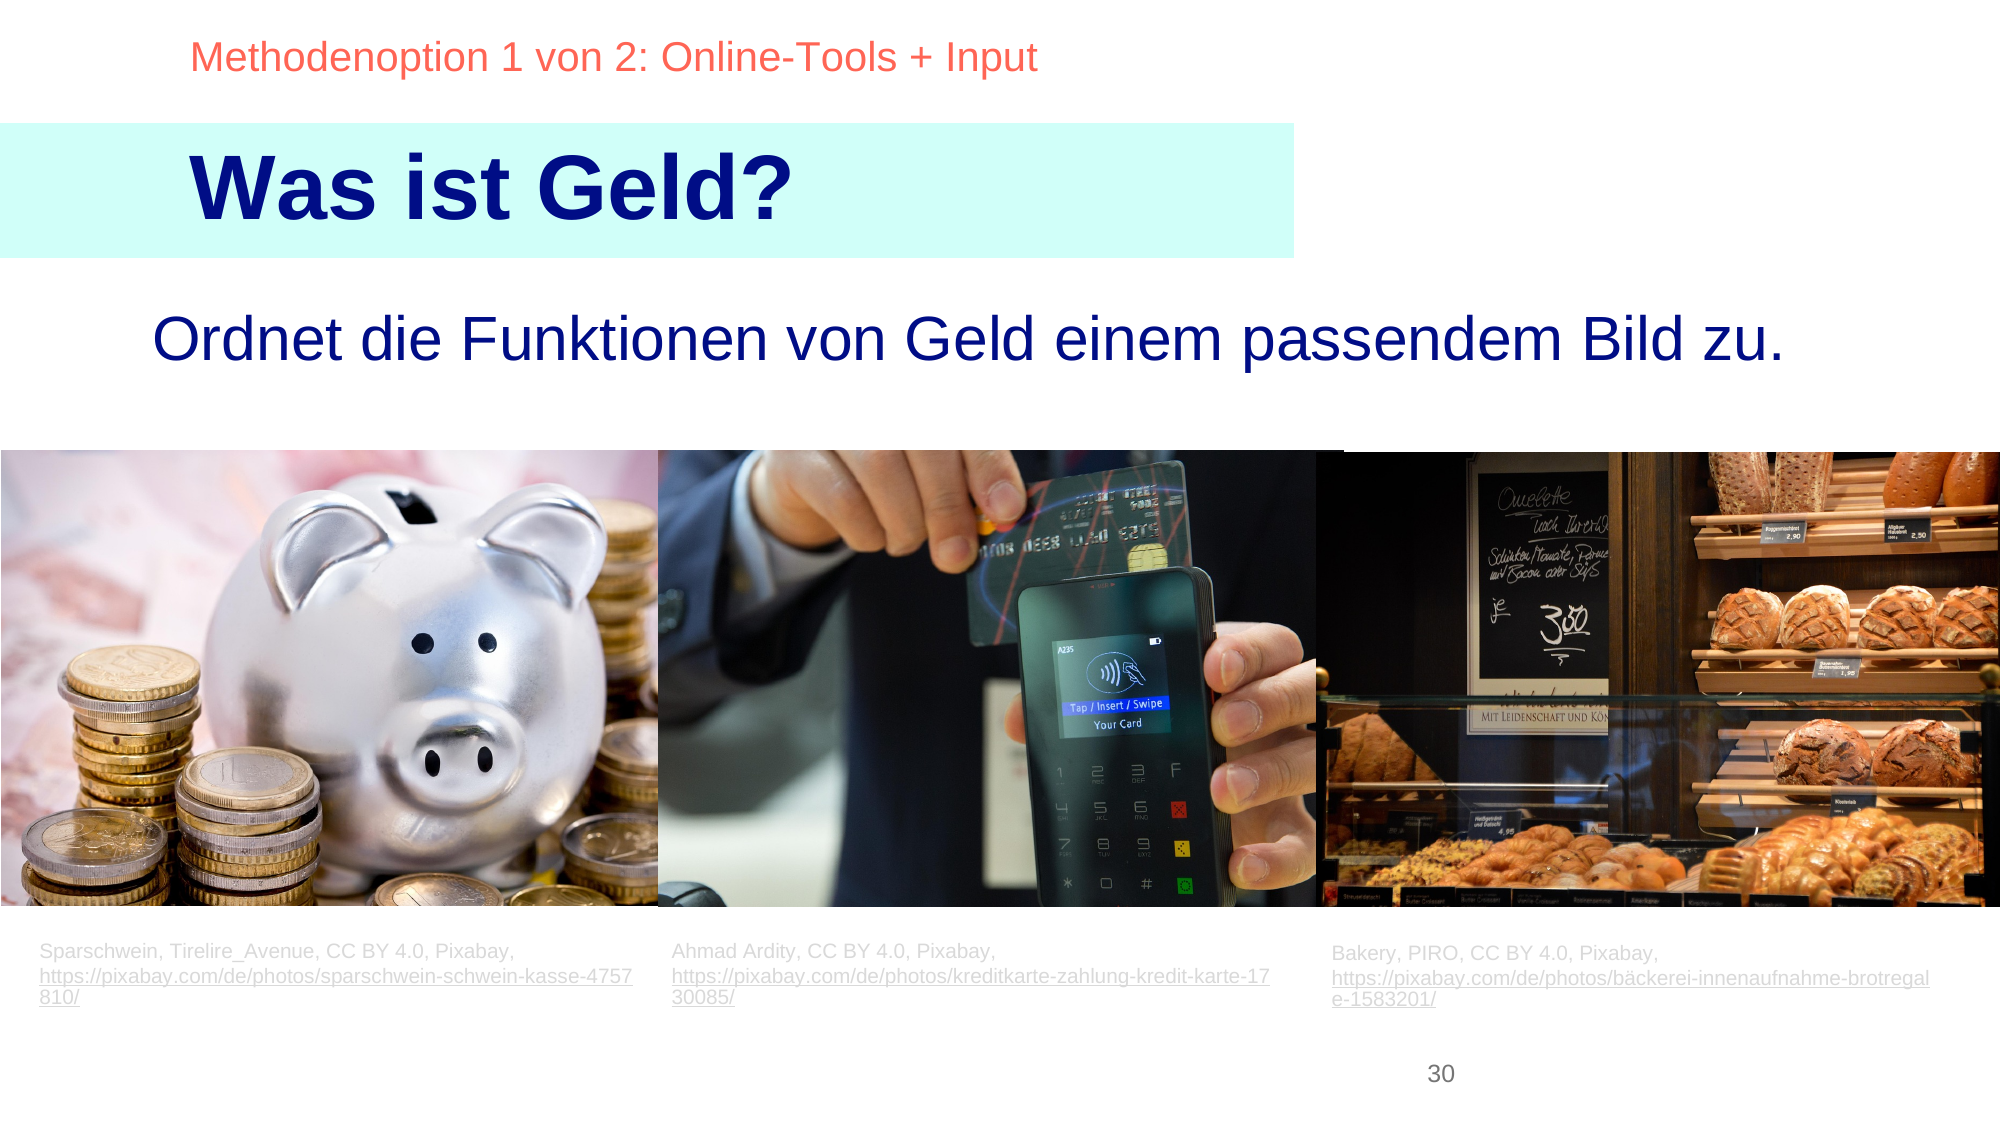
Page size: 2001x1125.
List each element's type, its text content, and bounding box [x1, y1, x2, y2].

text_box Sparschwein, Tirelire_Avenue, CC BY 4.0, Pixabay, https://pixabay.com/de/photos/sparschwein-schwein-kasse-4757810/ [24, 930, 656, 1022]
picture [1, 450, 2000, 907]
list Methodenoption 1 von 2: Online-Tools + Input [137, 27, 1119, 107]
text_box Bakery, PIRO, CC BY 4.0, Pixabay, https://pixabay.com/de/photos/bäckerei-innenaufnahme-brotregale-1583201/ [1316, 931, 1949, 1023]
list Ordnet die Funktionen von Geld einem passendem Bild zu. [137, 299, 1863, 428]
text_box Ahmad Ardity, CC BY 4.0, Pixabay, https://pixabay.com/de/photos/kreditkarte-zahlung-kredit-karte-1730085/ [656, 930, 1290, 1022]
list Was ist Geld? [137, 129, 1093, 258]
